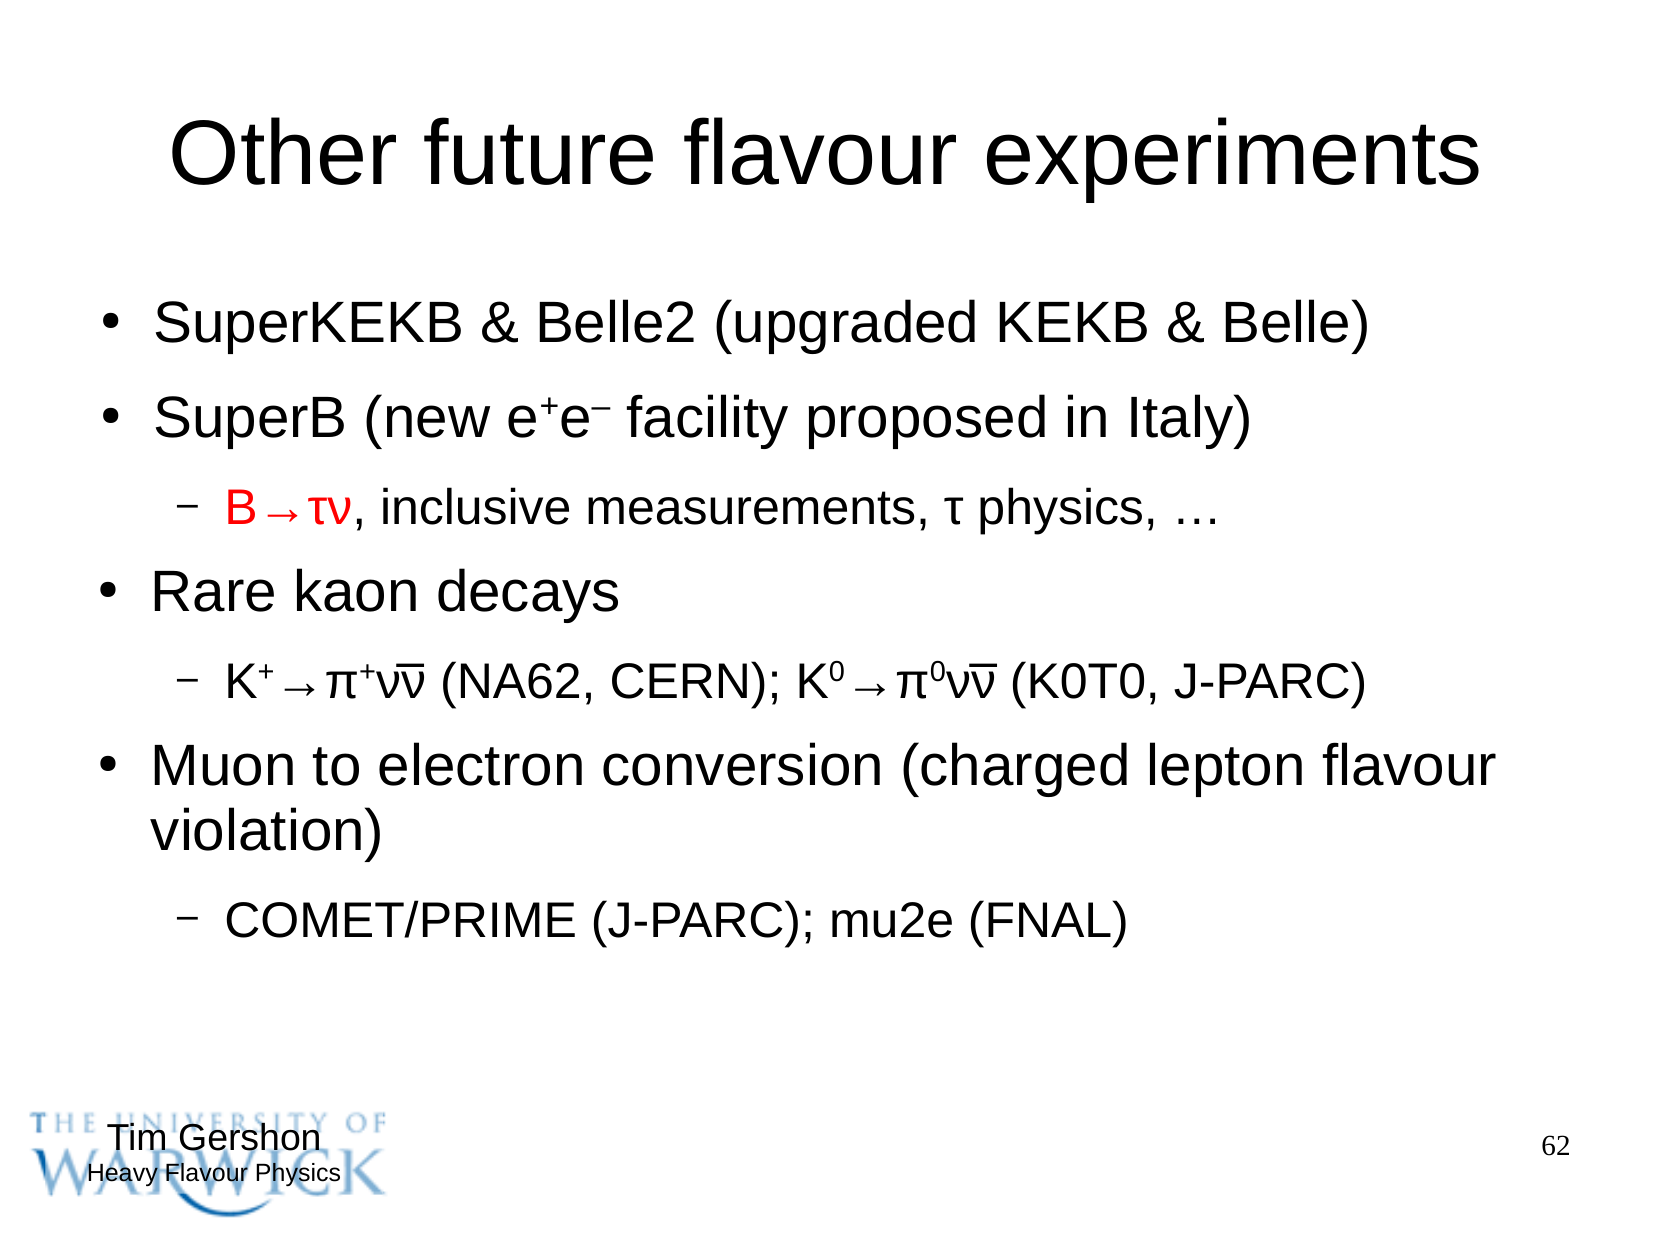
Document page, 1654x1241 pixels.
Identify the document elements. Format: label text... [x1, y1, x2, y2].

title Other future flavour experiments [82, 49, 1571, 257]
text_box Tim Gershon Heavy Flavour Physics [45, 1108, 383, 1194]
text_box – [366, 626, 455, 697]
picture [19, 1106, 406, 1232]
list SuperKEKB & Belle2 (upgraded KEKB & Belle) SuperB (new e+e– facility proposed in Italy) B→τν, inclusive measurements, τ physics, … Rare kaon decays K+→π+νν (NA62, CERN); K0→π0νν (K0T0, J-PARC) Muon to electron conversion (charged lepton flavour violation) COMET/PRIME (J-PARC); mu2e (FNAL) [82, 290, 1571, 1094]
text_box – [938, 626, 1028, 697]
